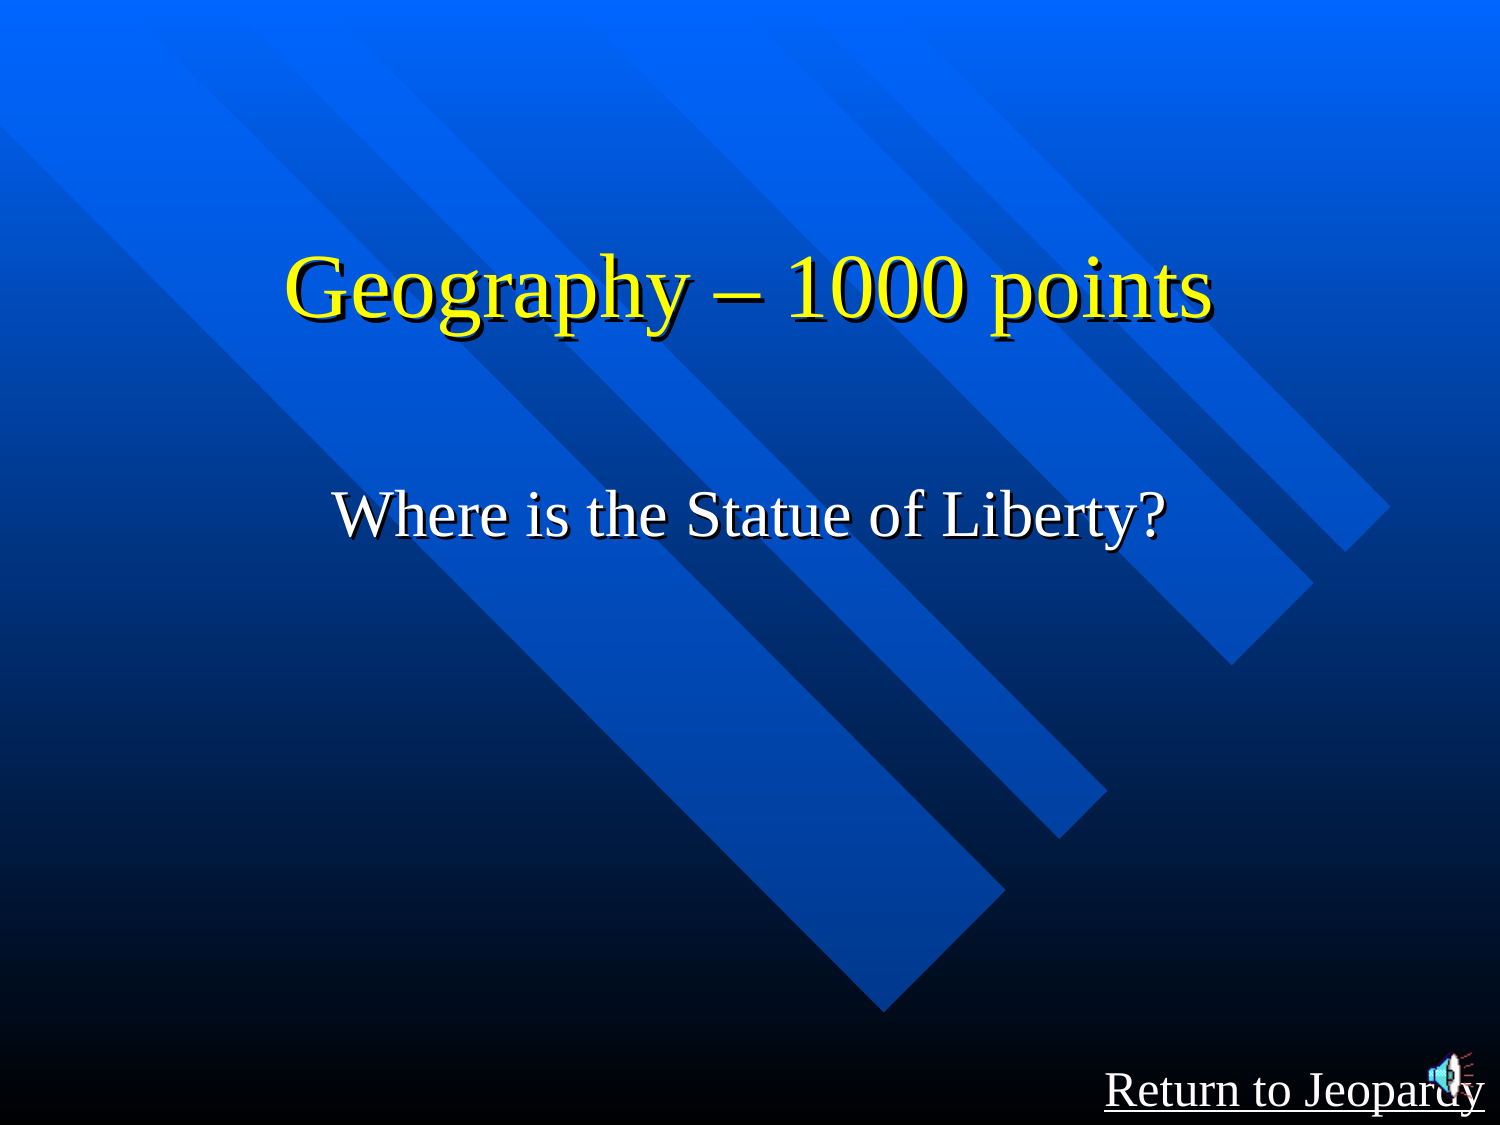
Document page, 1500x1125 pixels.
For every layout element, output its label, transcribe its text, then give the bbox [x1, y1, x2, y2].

title Geography – 1000 points [112, 187, 1388, 375]
text_box Return to Jeopardy [1089, 1048, 1500, 1125]
subtitle Where is the Statue of Liberty? [225, 462, 1276, 751]
picture [1426, 1051, 1477, 1102]
